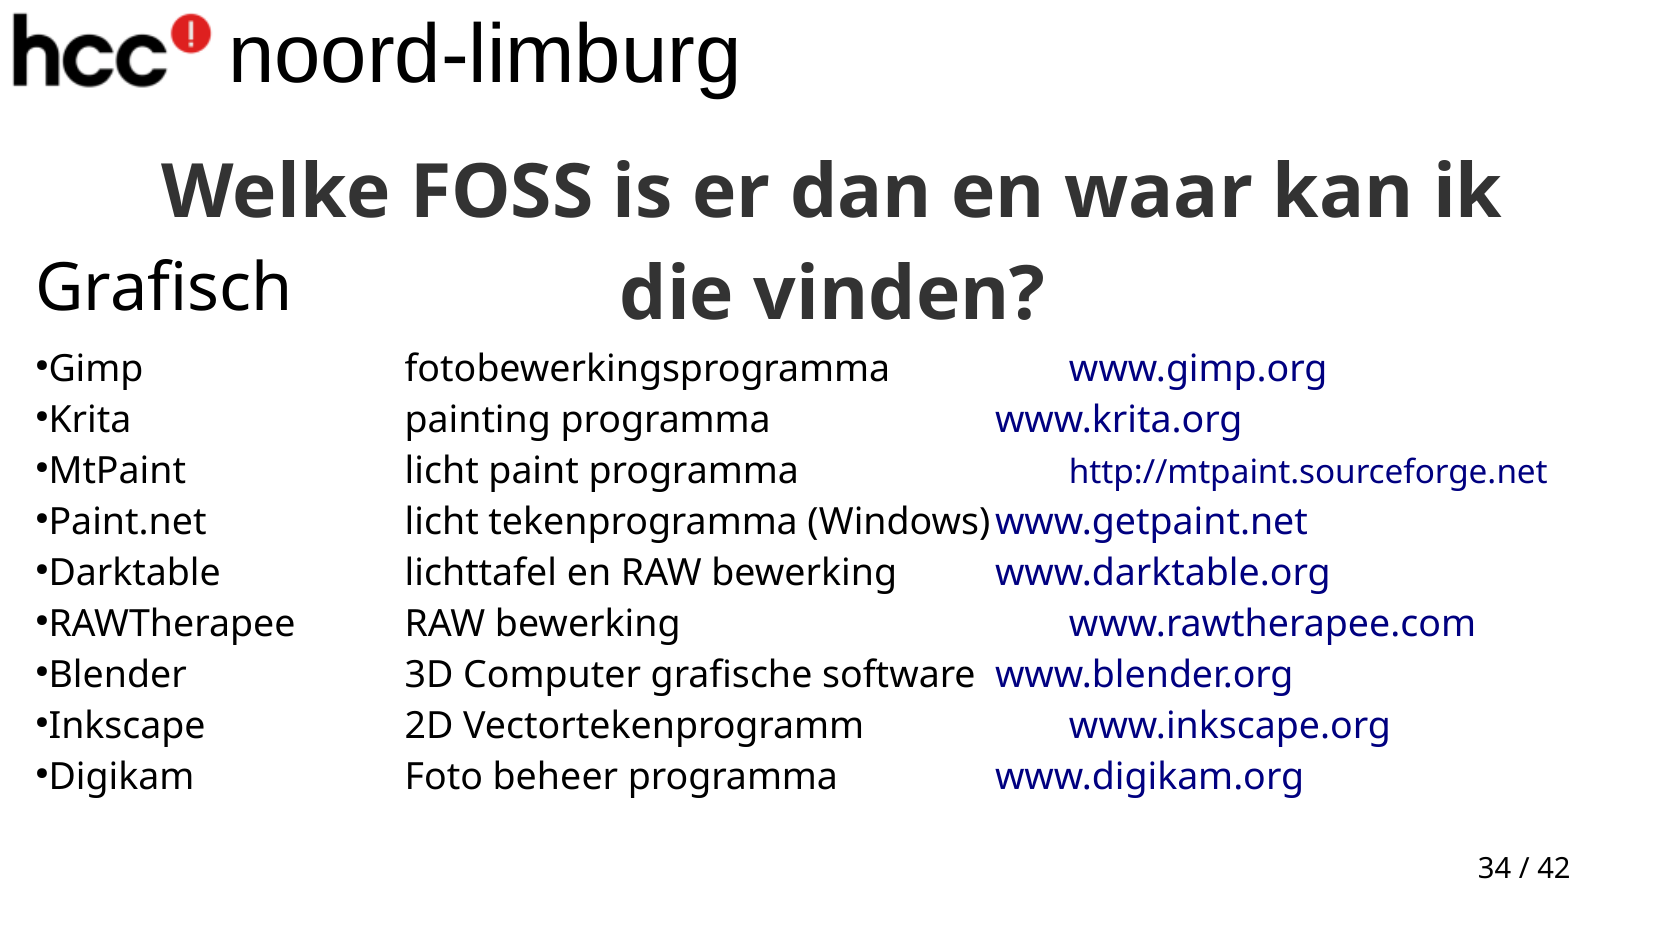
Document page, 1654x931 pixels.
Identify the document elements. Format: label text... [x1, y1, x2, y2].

picture [11, 11, 214, 91]
title Welke FOSS is er dan en waar kan ik die vinden? [129, 150, 1536, 279]
subtitle Grafisch Gimp fotobewerkingsprogramma www.gimp.org Krita painting programma www.krita.org MtPaint licht paint programma http://mtpaint.sourceforge.net Paint.net licht tekenprogramma (Windows) www.getpaint.net Darktable lichttafel en RAW bewerking www.darktable.org RAWTherapee RAW bewerking www.rawtherapee.com Blender 3D Computer grafische software www.blender.org Inkscape 2D Vectortekenprogramm www.inkscape.org Digikam Foto beheer programma www.digikam.org [35, 279, 1630, 761]
